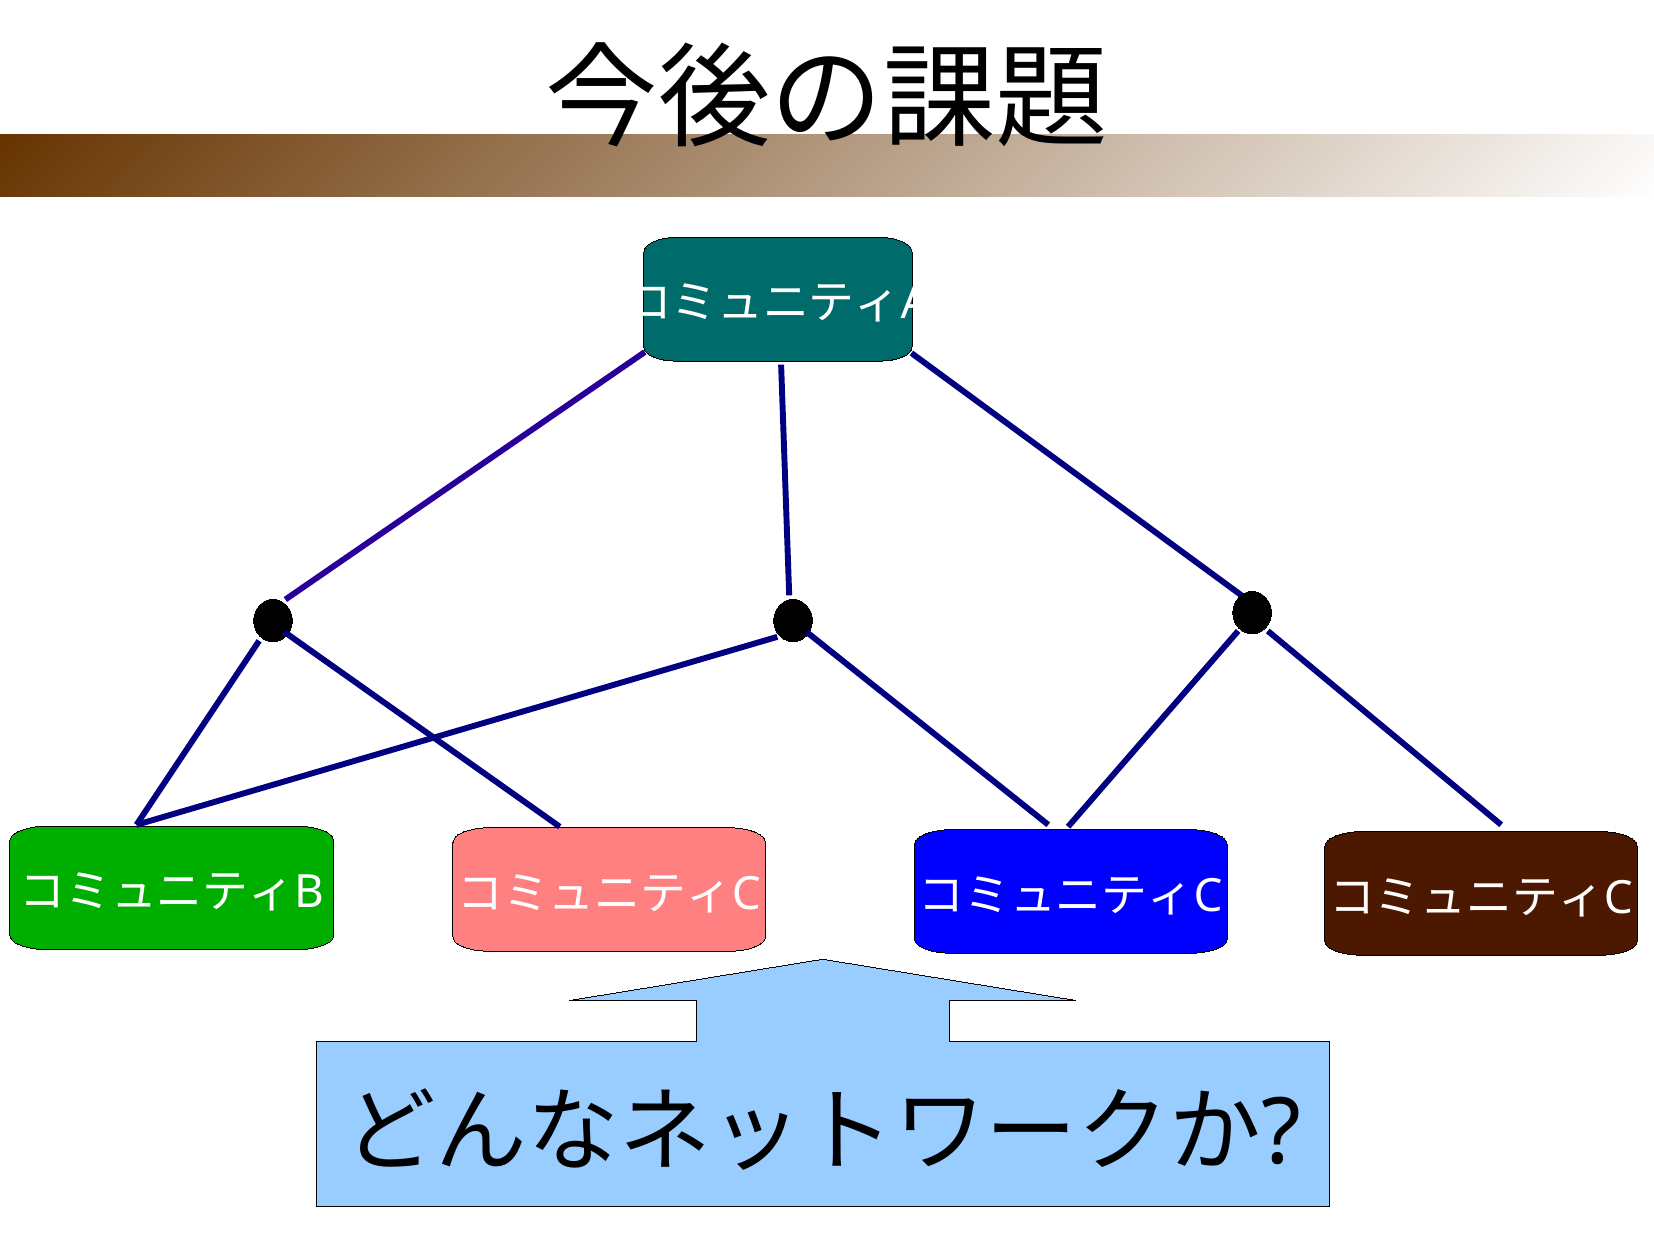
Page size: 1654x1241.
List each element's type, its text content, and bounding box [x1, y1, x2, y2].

text_box [253, 599, 293, 642]
text_box [0, 134, 1654, 197]
text_box [773, 599, 813, 642]
text_box 今後の課題 [88, 0, 1565, 148]
text_box コミュニティA [643, 291, 661, 312]
text_box コミュニティA [643, 237, 913, 362]
text_box コミュニティB [9, 826, 334, 950]
text_box コミュニティC [452, 827, 766, 952]
text_box コミュニティC [914, 829, 1228, 954]
text_box コミュニティC [1324, 831, 1638, 956]
text_box どんなネットワークか? [316, 959, 1330, 1207]
text_box [1232, 591, 1272, 634]
